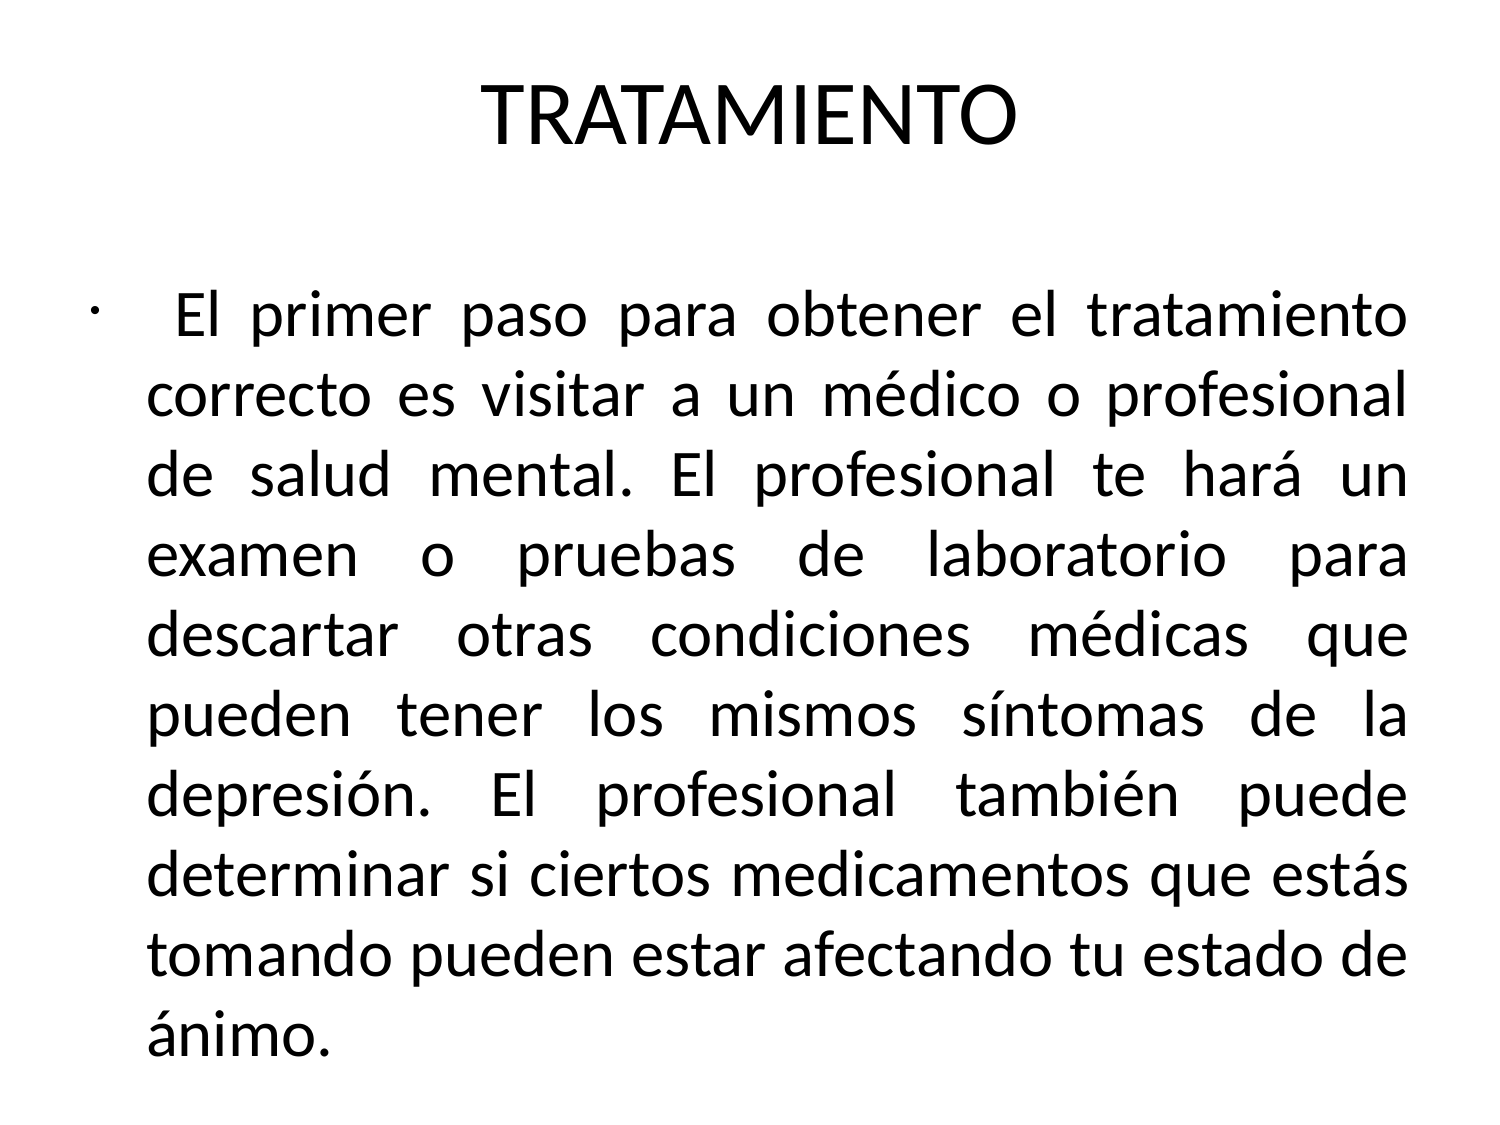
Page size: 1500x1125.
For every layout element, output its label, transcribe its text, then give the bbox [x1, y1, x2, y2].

list El primer paso para obtener el tratamiento correcto es visitar a un médico o profesional de salud mental. El profesional te hará un examen o pruebas de laboratorio para descartar otras condiciones médicas que pueden tener los mismos síntomas de la depresión. El profesional también puede determinar si ciertos medicamentos que estás tomando pueden estar afectando tu estado de ánimo. [75, 262, 1425, 1005]
title TRATAMIENTO [75, 45, 1425, 233]
